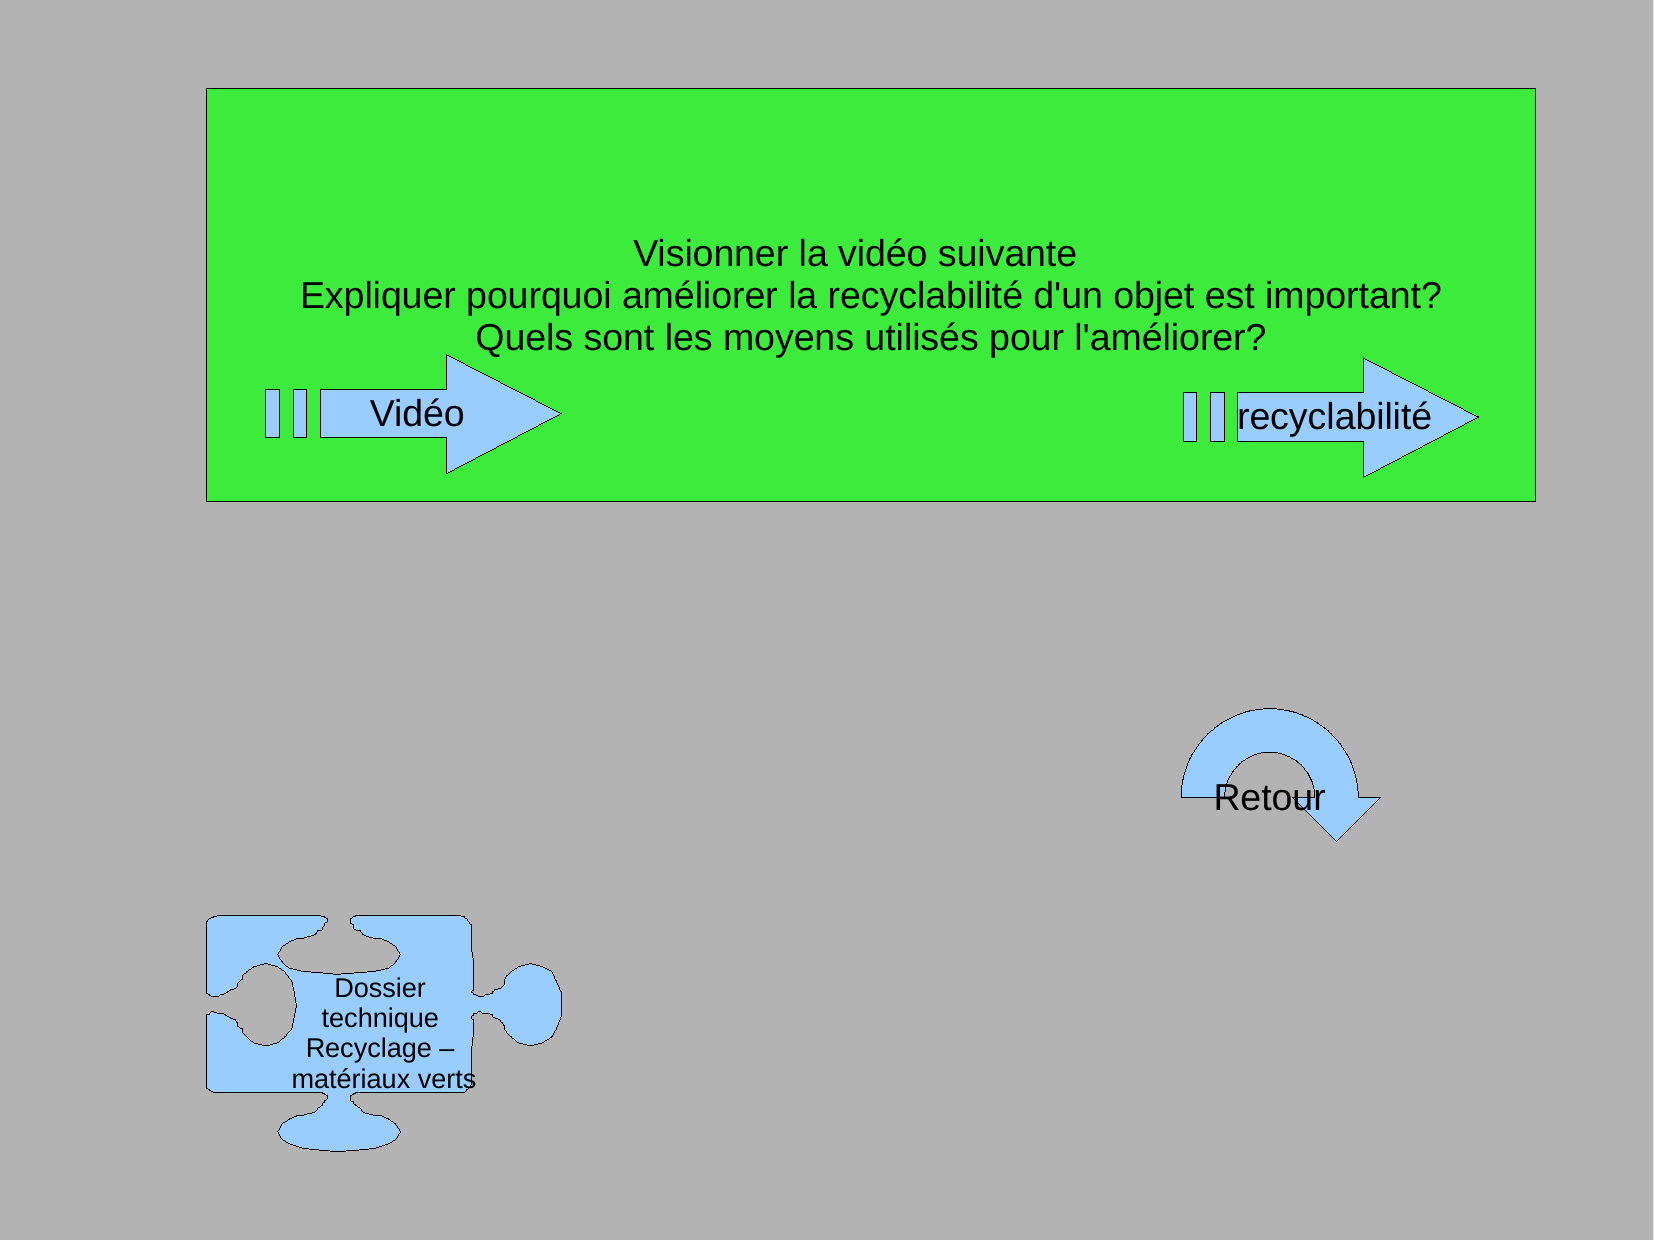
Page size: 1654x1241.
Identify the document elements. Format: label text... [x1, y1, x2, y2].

text_box Dossier technique Recyclage – matériaux verts [206, 915, 562, 1152]
text_box recyclabilité [1237, 357, 1479, 478]
text_box recyclabilité [1183, 392, 1197, 442]
text_box recyclabilité [1210, 392, 1225, 442]
text_box Vidéo [265, 389, 280, 438]
text_box Vidéo [320, 354, 562, 474]
text_box Vidéo [293, 389, 307, 438]
text_box Retour [1181, 708, 1381, 842]
text_box Visionner la vidéo suivante Expliquer pourquoi améliorer la recyclabilité d'un objet est important? Quels sont les moyens utilisés pour l'améliorer? [206, 88, 1536, 502]
